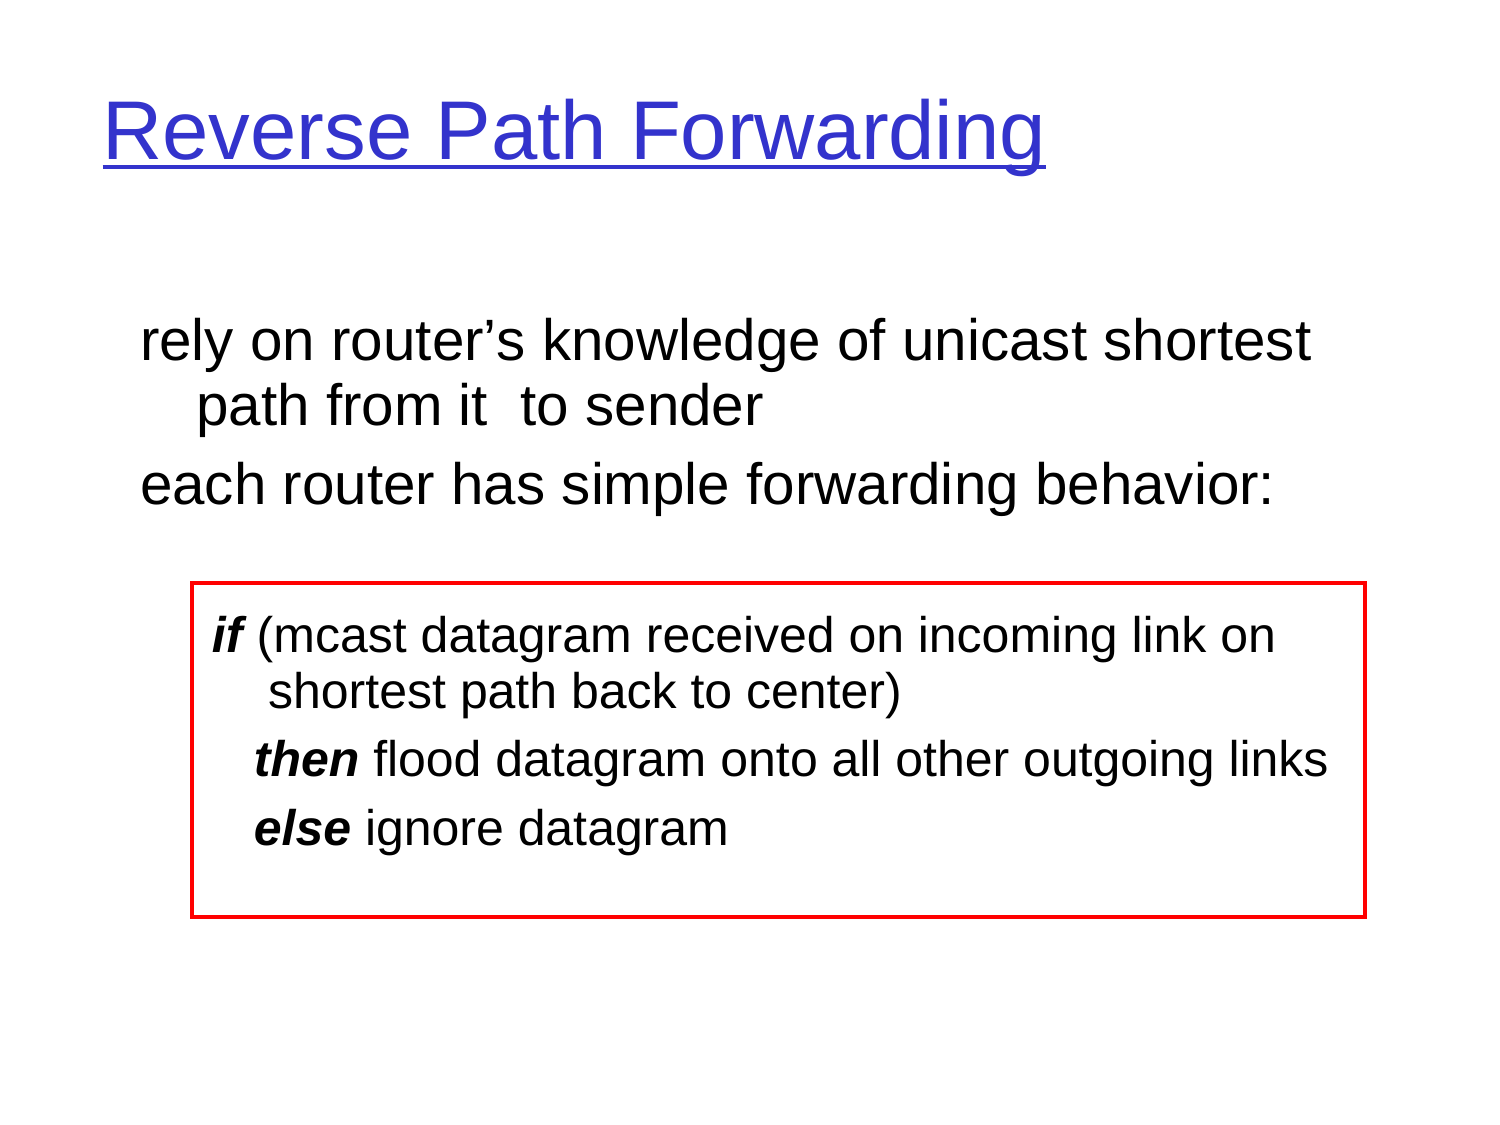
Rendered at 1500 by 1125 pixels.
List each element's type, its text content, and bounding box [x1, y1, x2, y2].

list if (mcast datagram received on incoming link on shortest path back to center) then flood datagram onto all other outgoing links else ignore datagram [196, 600, 1353, 888]
title Reverse Path Forwarding [87, 37, 1363, 225]
text_box rely on router’s knowledge of unicast shortest path from it to sender each router has simple forwarding behavior: [124, 299, 1425, 526]
